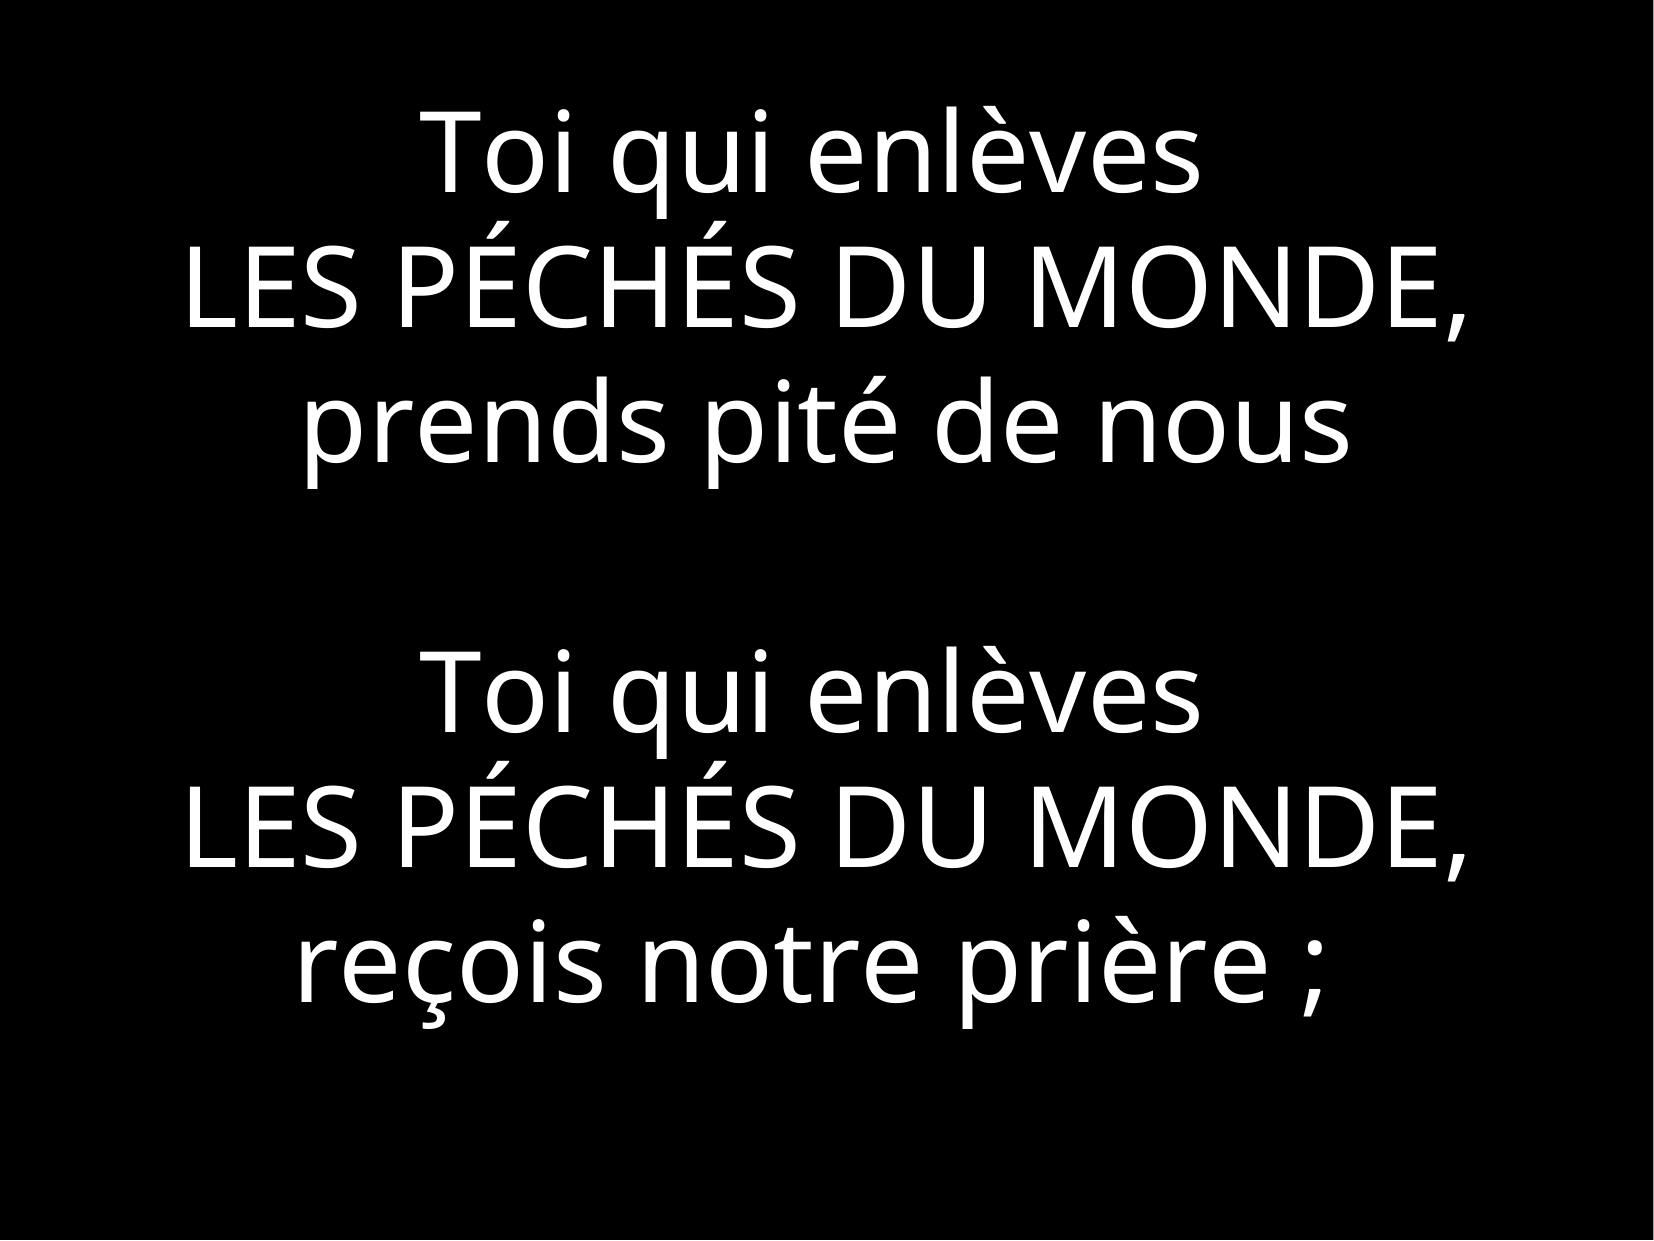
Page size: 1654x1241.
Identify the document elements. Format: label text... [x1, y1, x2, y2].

title Toi qui enlèves LES PÉCHÉS DU MONDE, prends pité de nous Toi qui enlèves LES PÉCHÉS DU MONDE, reçois notre prière ; [39, 398, 1615, 977]
